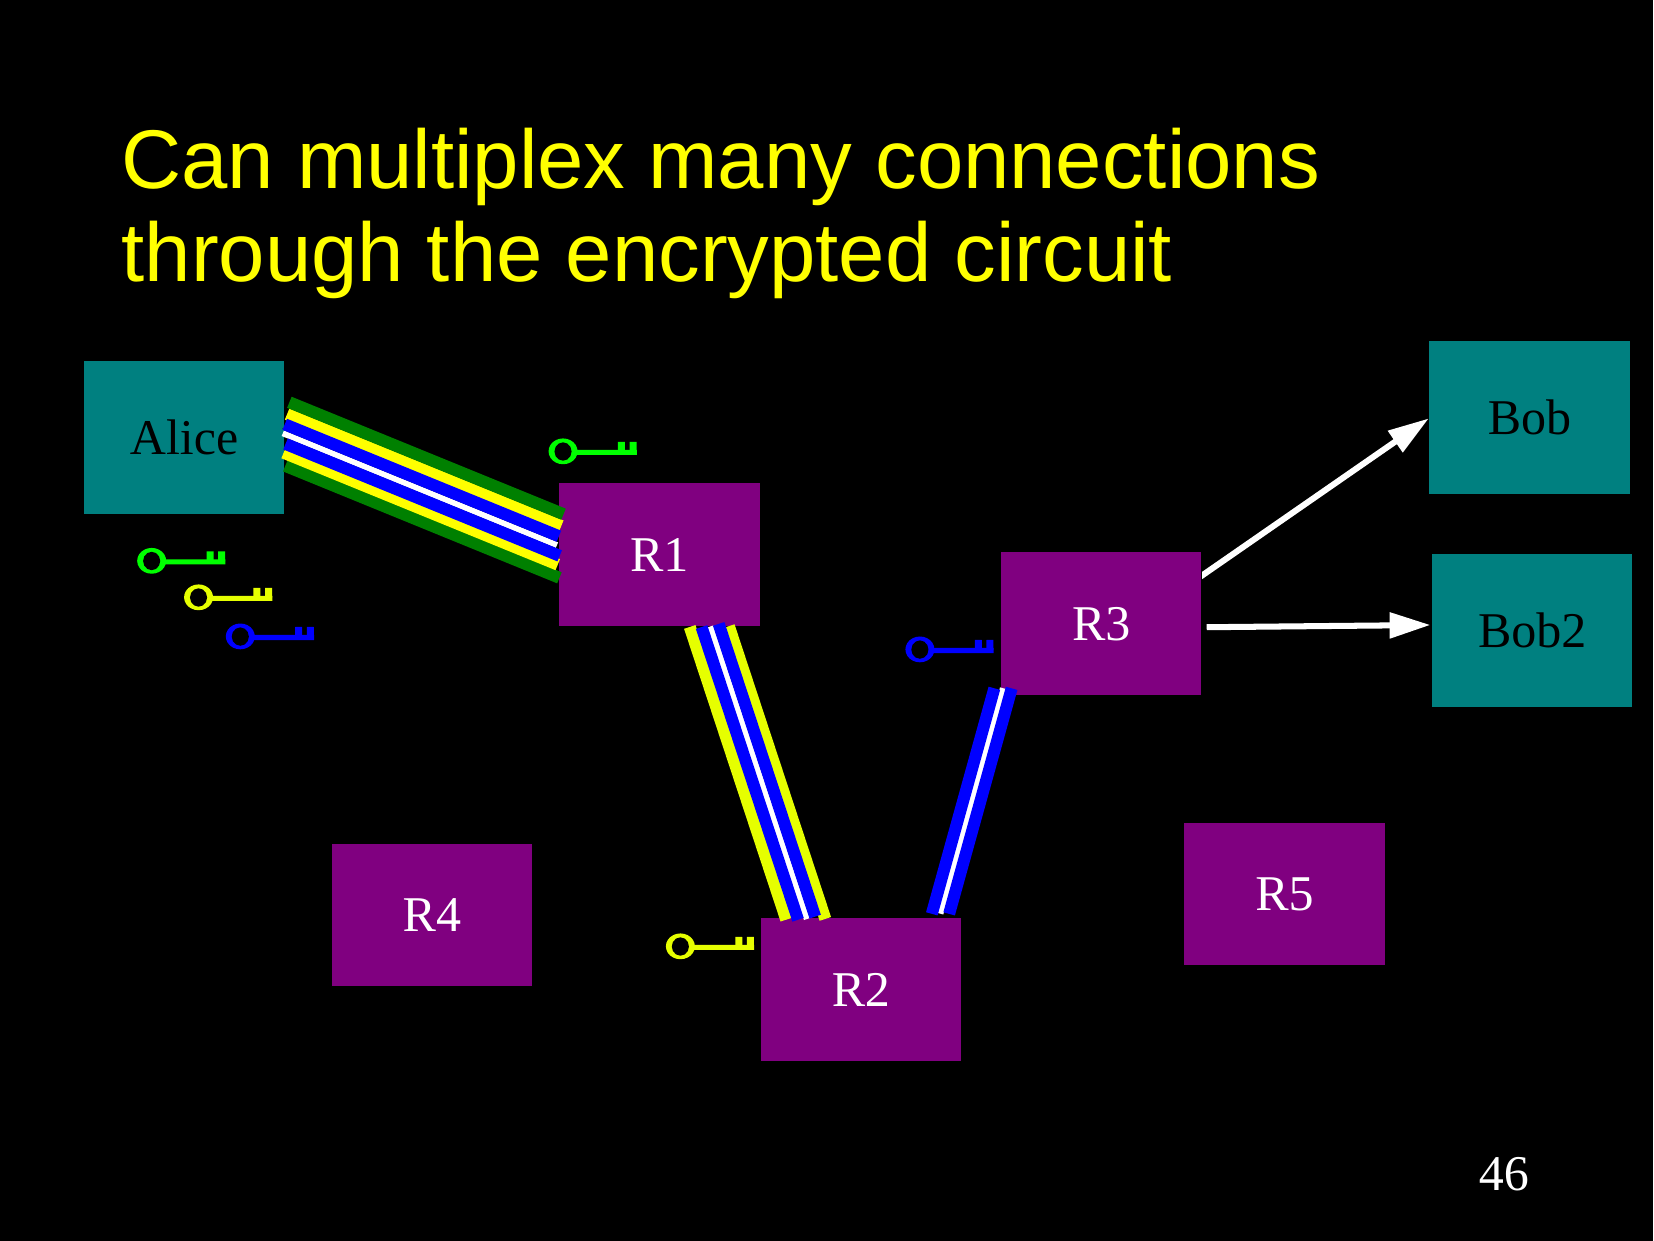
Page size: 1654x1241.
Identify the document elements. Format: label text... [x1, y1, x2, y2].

text_box [665, 933, 755, 960]
text_box Bob2 [1431, 553, 1633, 708]
text_box R2 [760, 917, 962, 1062]
text_box Bob [1428, 340, 1631, 495]
text_box Alice [83, 360, 285, 515]
text_box R1 [558, 482, 761, 627]
text_box [905, 636, 994, 663]
text_box R3 [1000, 551, 1202, 696]
text_box R4 [331, 843, 533, 987]
text_box [137, 547, 226, 574]
text_box R5 [1183, 822, 1386, 966]
text_box [548, 438, 637, 465]
text_box [225, 623, 315, 650]
text_box [184, 584, 273, 611]
title Can multiplex many connections through the encrypted circuit [121, 95, 1534, 318]
